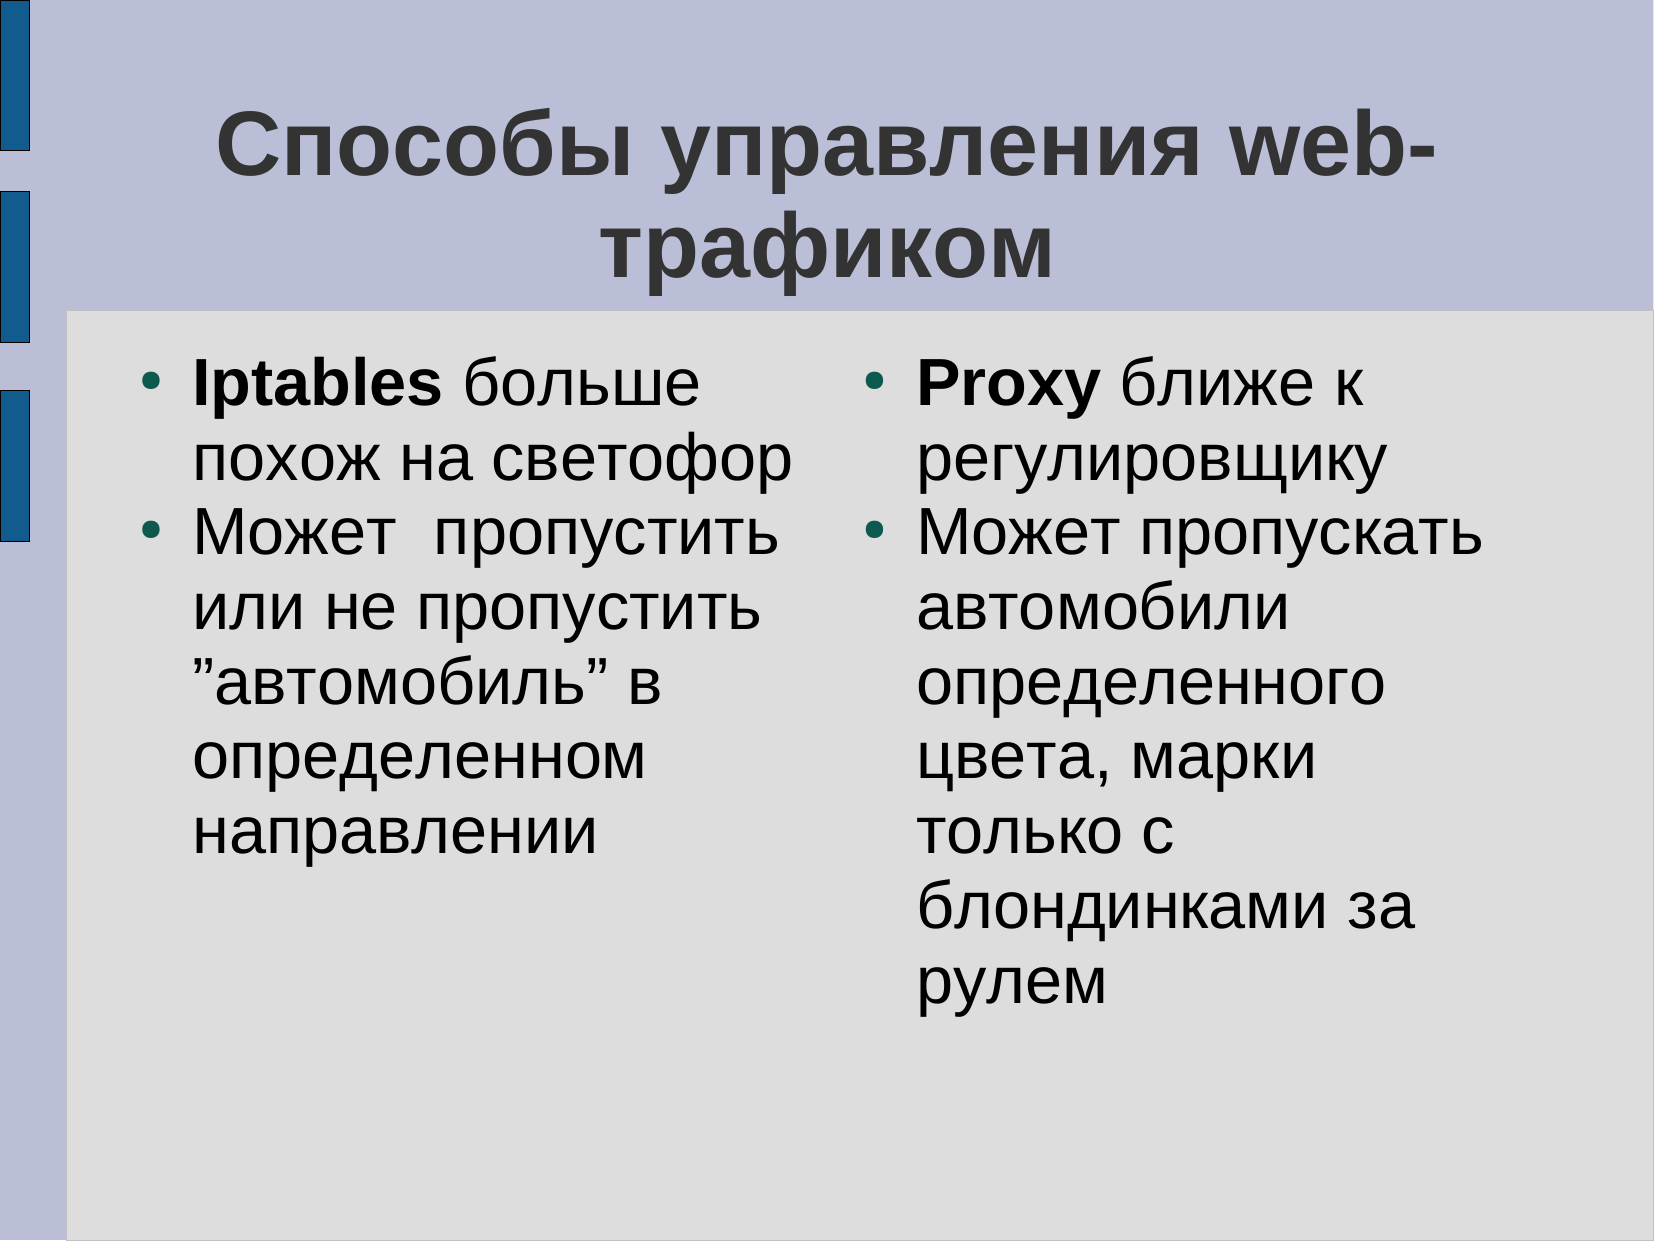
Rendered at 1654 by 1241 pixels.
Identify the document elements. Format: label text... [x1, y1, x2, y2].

title Способы управления web-трафиком [121, 91, 1534, 299]
list Iptables больше похож на светофор Может пропустить или не пропустить ”автомобиль” в определенном направлении [121, 344, 811, 1164]
list Proxy ближе к регулировщику Может пропускать автомобили определенного цвета, марки только с блондинками за рулем [845, 344, 1535, 1149]
